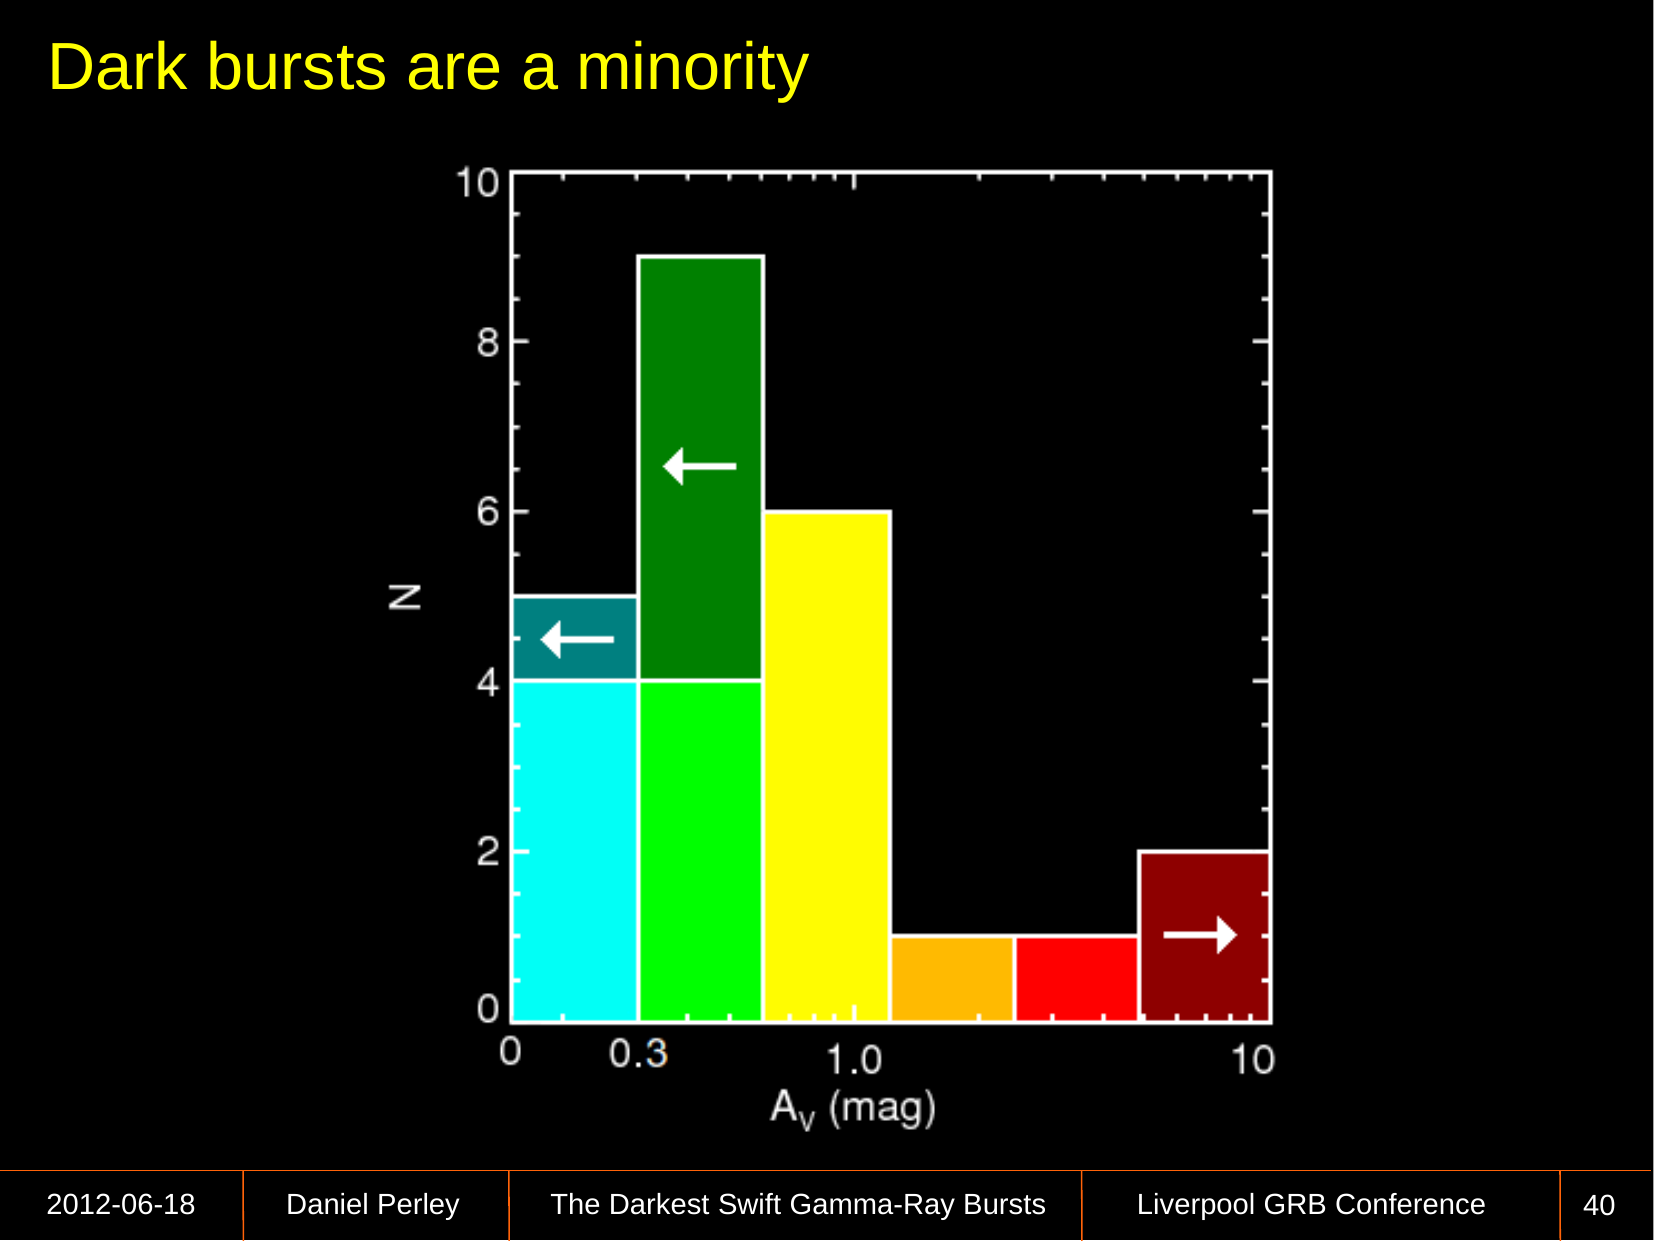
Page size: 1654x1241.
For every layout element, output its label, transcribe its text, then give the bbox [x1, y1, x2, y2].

picture [363, 155, 1329, 1152]
title Dark bursts are a minority [47, 25, 1564, 107]
